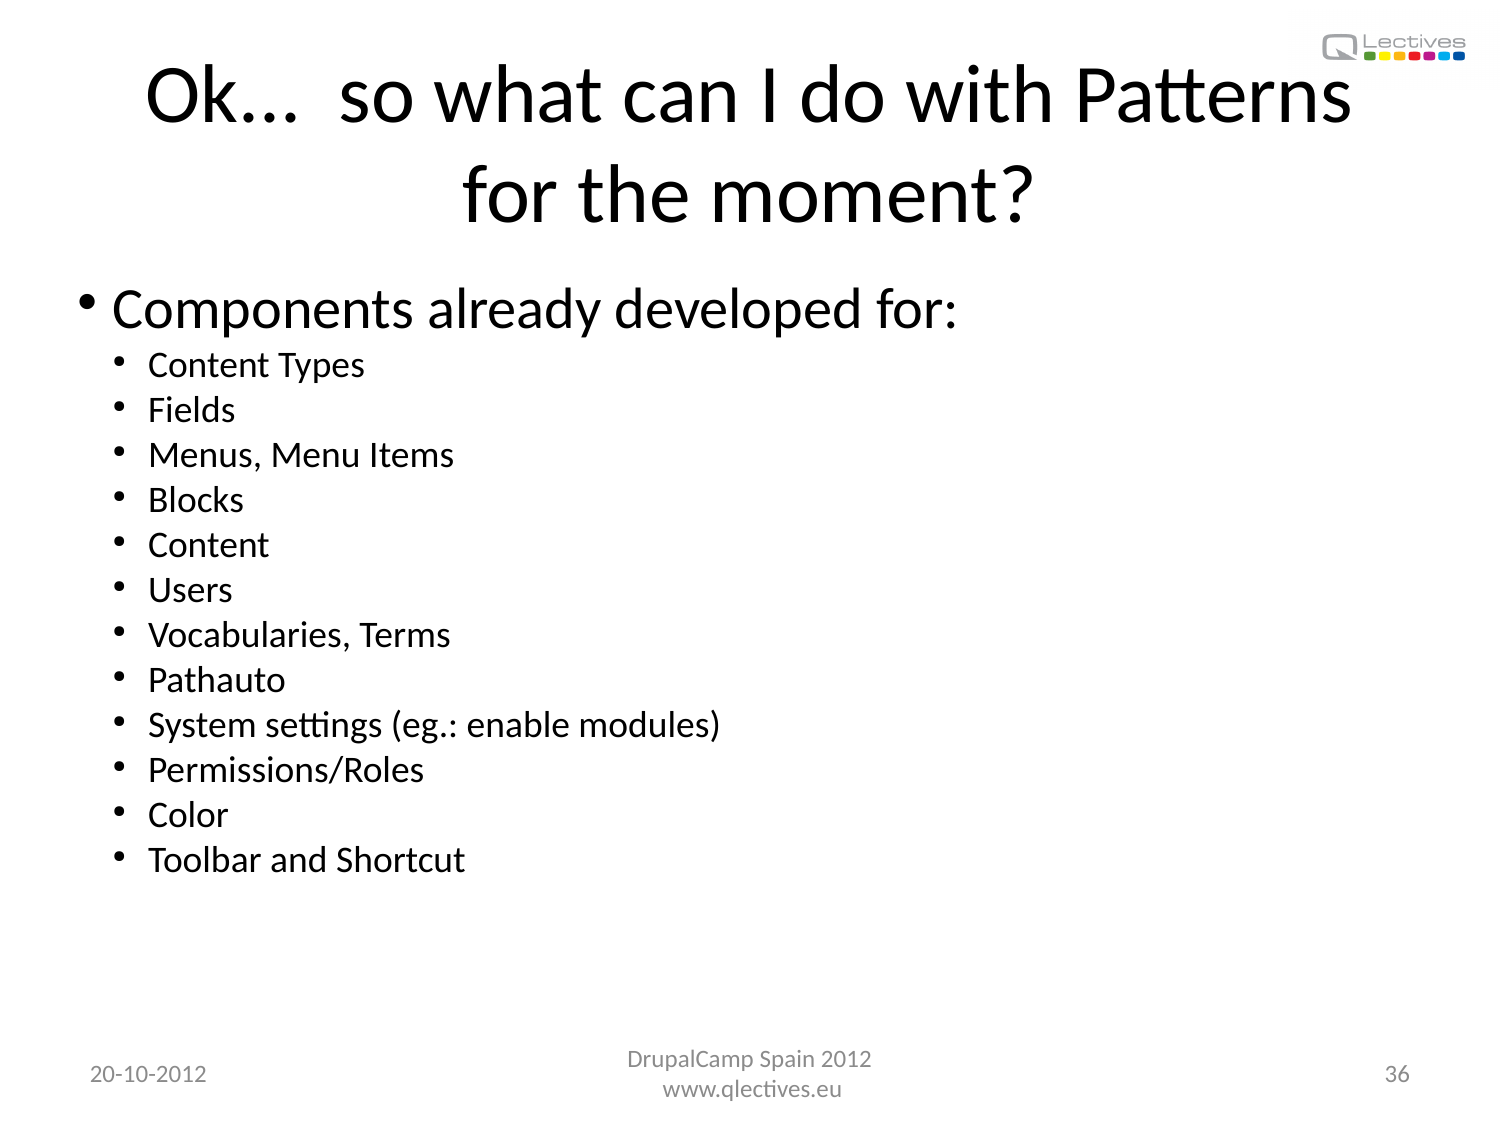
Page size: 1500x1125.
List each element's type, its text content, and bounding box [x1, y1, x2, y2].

text_box Ok... so what can I do with Patterns for the moment? [75, 45, 1425, 233]
text_box 20-10-2012 [74, 1042, 425, 1103]
text_box <number> [1074, 1042, 1425, 1103]
text_box DrupalCamp Spain 2012 www.qlectives.eu [512, 1042, 988, 1103]
text_box Components already developed for: Content Types Fields Menus, Menu Items Blocks Content Users Vocabularies, Terms Pathauto System settings (eg.: enable modules) Permissions/Roles Color Toolbar and Shortcut [62, 262, 1425, 1005]
picture [1288, 9, 1500, 90]
